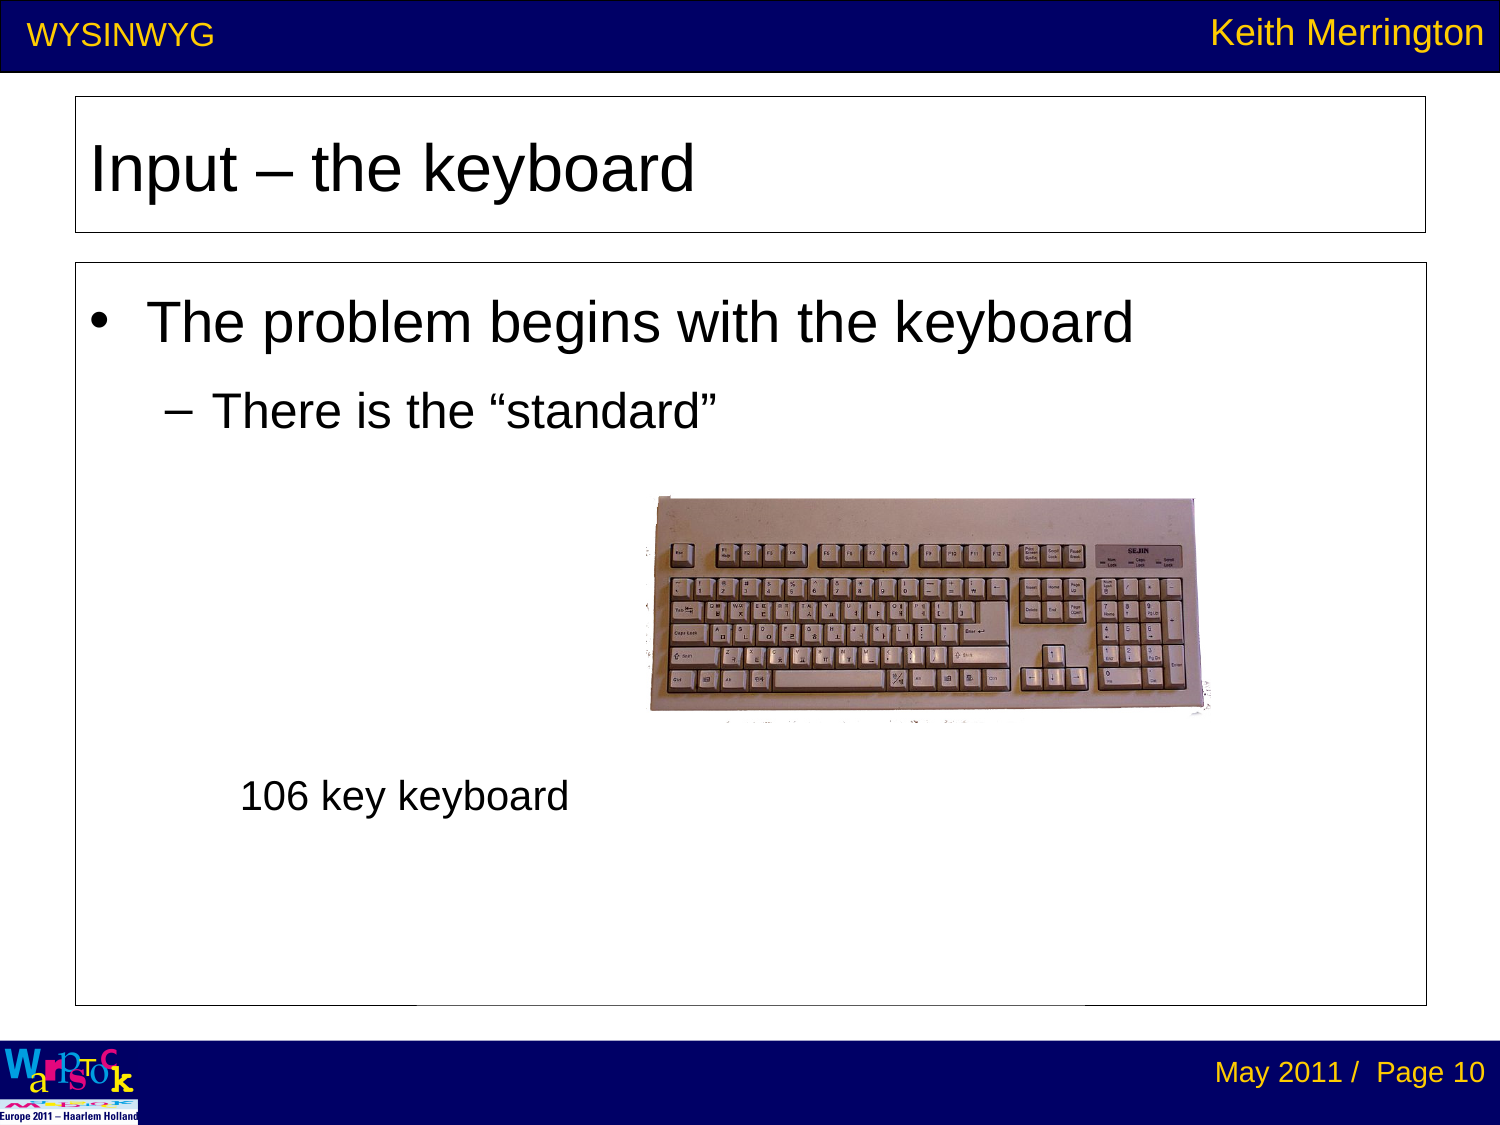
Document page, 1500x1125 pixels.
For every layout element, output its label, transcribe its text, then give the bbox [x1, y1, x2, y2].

picture [646, 486, 1211, 723]
title Input – the keyboard [75, 96, 1426, 233]
picture [0, 1042, 138, 1125]
list The problem begins with the keyboard There is the “standard” 106 key keyboard [75, 262, 1427, 1006]
